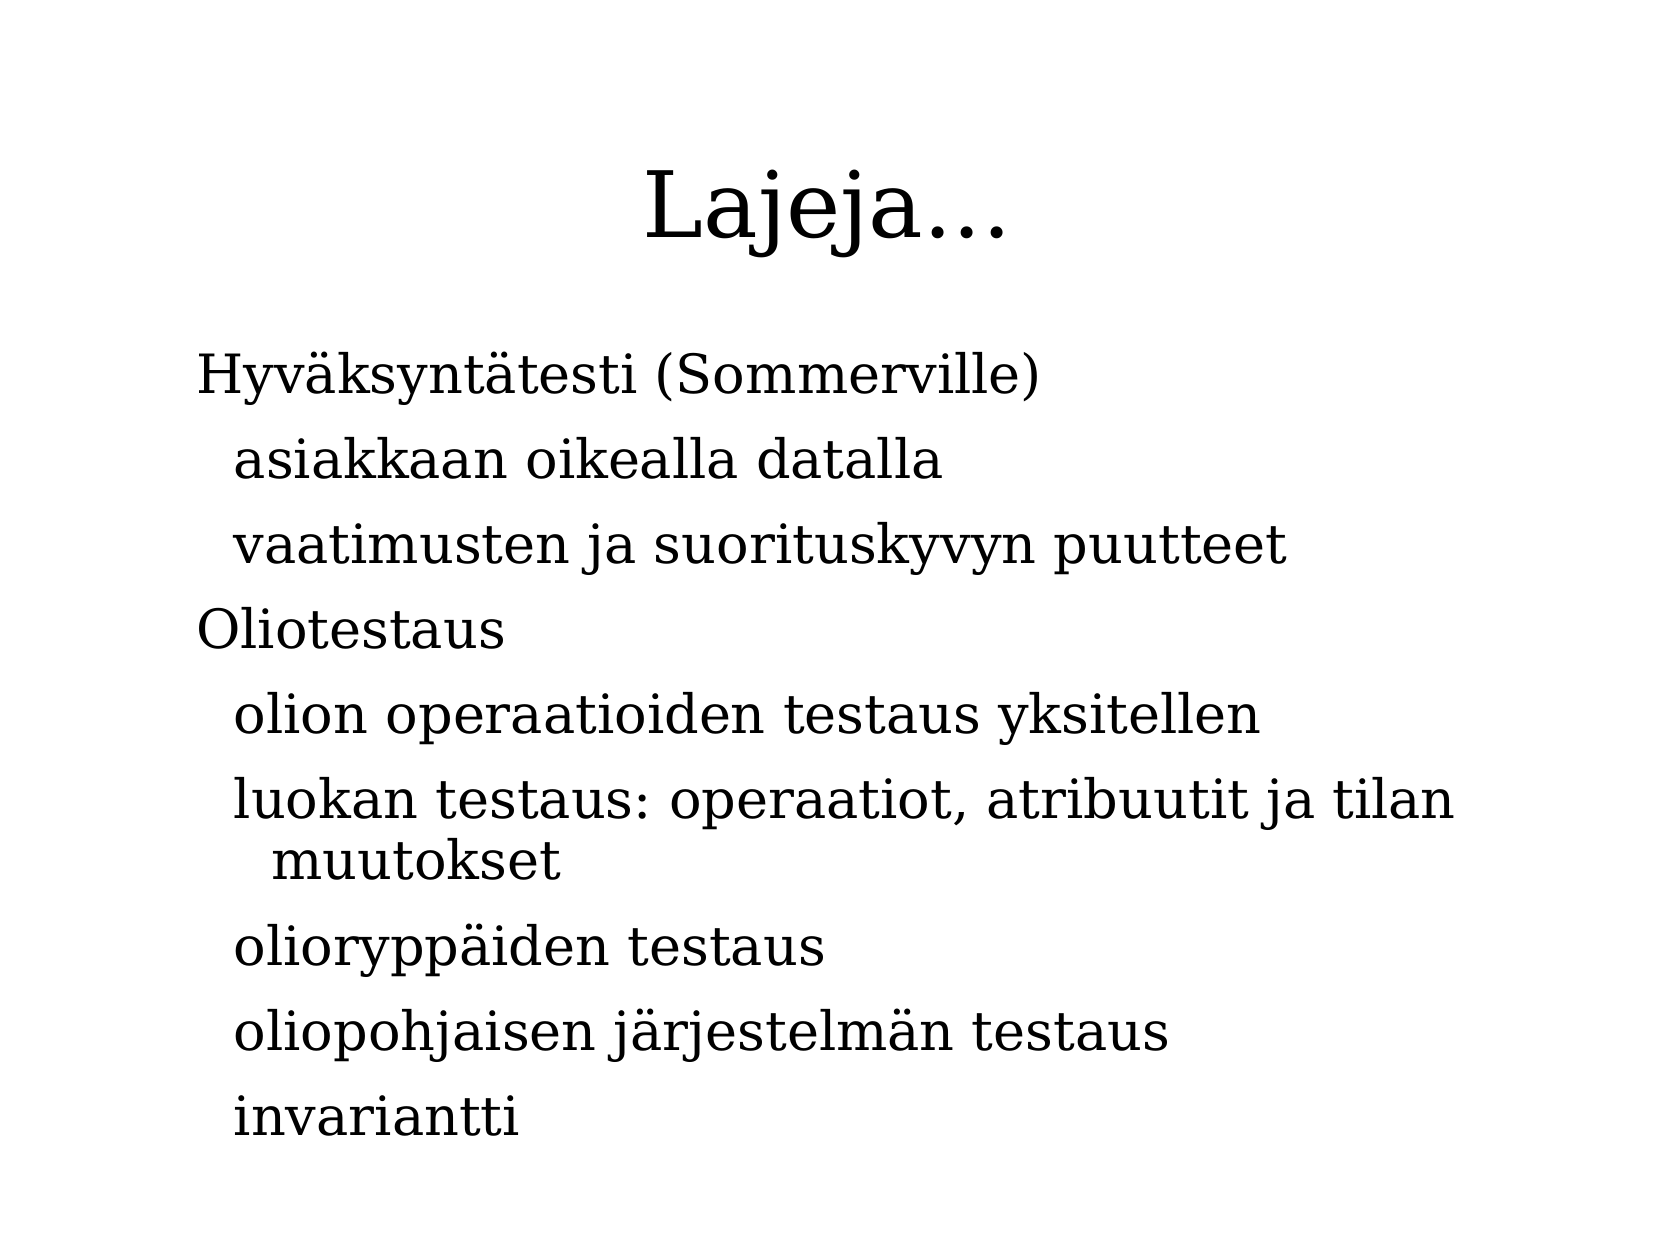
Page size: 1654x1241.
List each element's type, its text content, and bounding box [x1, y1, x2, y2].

list Hyväksyntätesti (Sommerville) asiakkaan oikealla datalla vaatimusten ja suorituskyvyn puutteet Oliotestaus olion operaatioiden testaus yksitellen luokan testaus: operaatiot, atribuutit ja tilan muutokset olioryppäiden testaus oliopohjaisen järjestelmän testaus invariantti [121, 344, 1534, 1150]
title Lajeja... [121, 106, 1534, 306]
